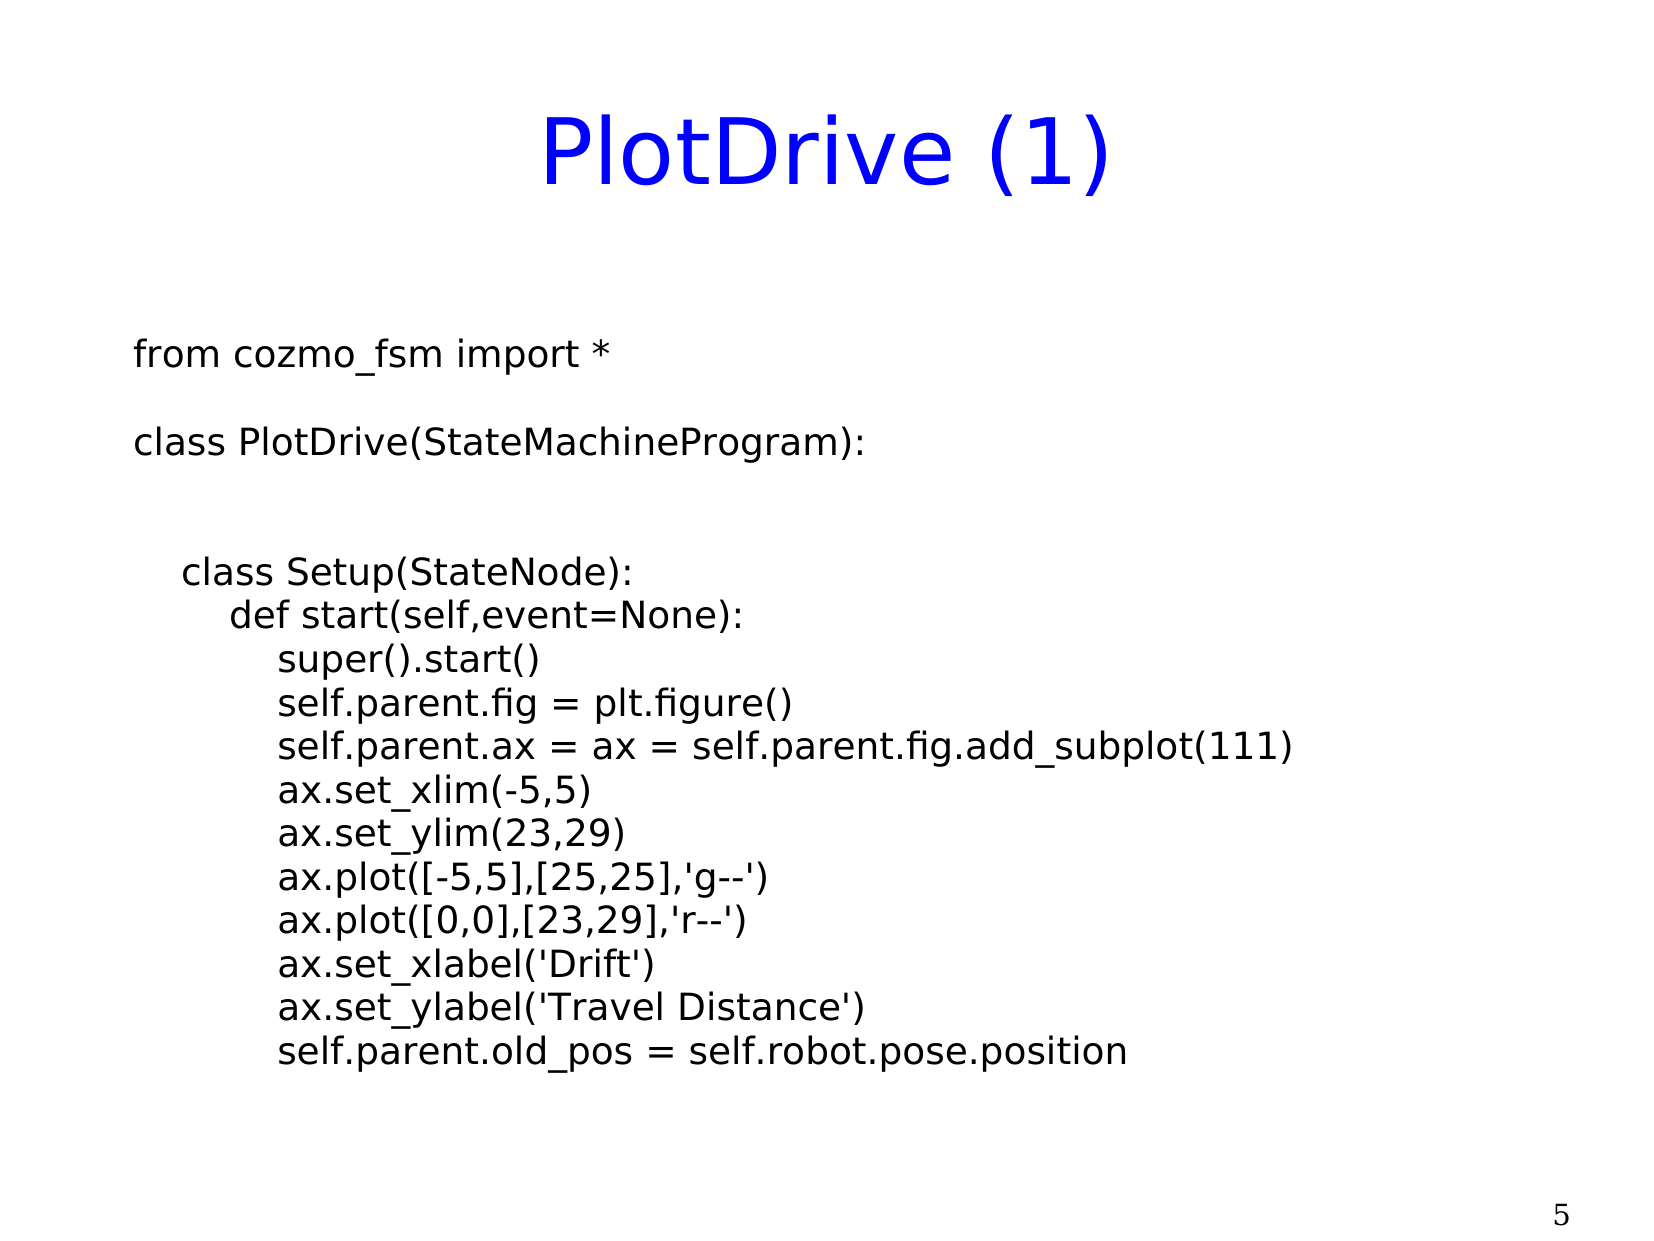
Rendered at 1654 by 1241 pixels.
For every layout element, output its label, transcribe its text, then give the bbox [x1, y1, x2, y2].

title PlotDrive (1) [82, 49, 1571, 257]
text_box from cozmo_fsm import * class PlotDrive(StateMachineProgram): class Setup(StateNode): def start(self,event=None): super().start() self.parent.fig = plt.figure() self.parent.ax = ax = self.parent.fig.add_subplot(111) ax.set_xlim(-5,5) ax.set_ylim(23,29) ax.plot([-5,5],[25,25],'g--') ax.plot([0,0],[23,29],'r--') ax.set_xlabel('Drift') ax.set_ylabel('Travel Distance') self.parent.old_pos = self.robot.pose.position [118, 325, 1603, 1212]
